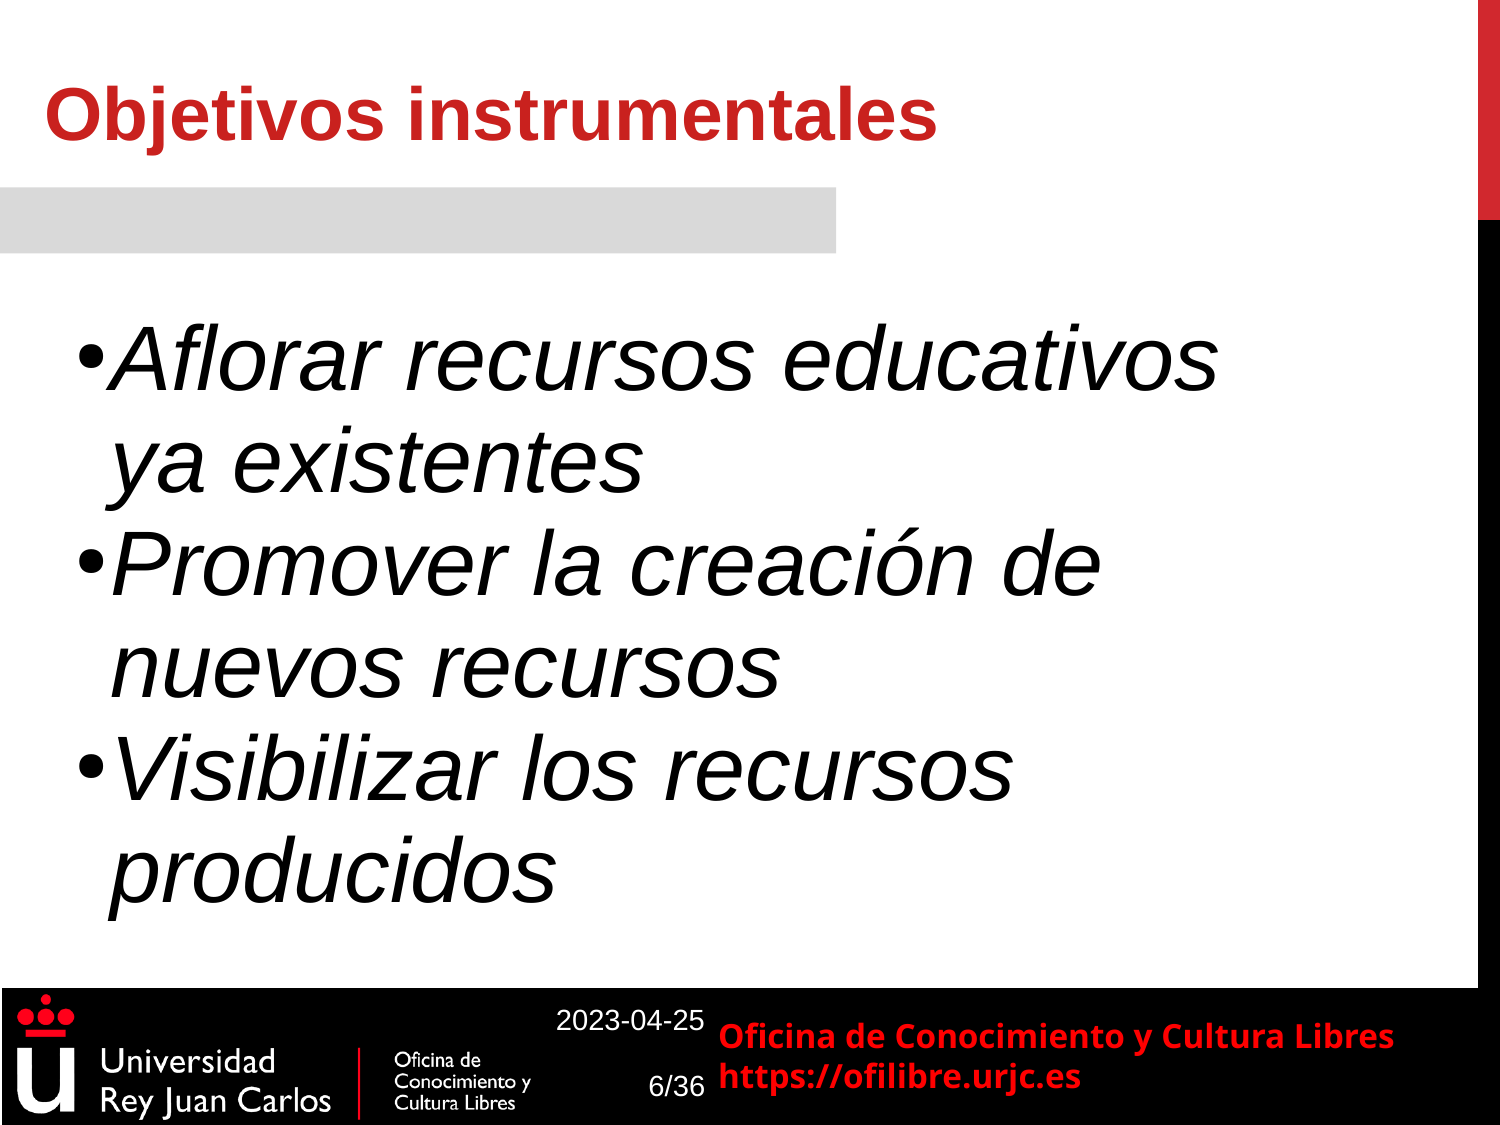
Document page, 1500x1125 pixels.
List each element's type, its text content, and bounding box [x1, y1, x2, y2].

text_box Objetivos instrumentales [30, 64, 1306, 248]
picture [17, 994, 531, 1120]
title [75, 7, 1425, 196]
text_box Aflorar recursos educativos ya existentes Promover la creación de nuevos recursos Visibilizar los recursos producidos [60, 299, 1321, 942]
